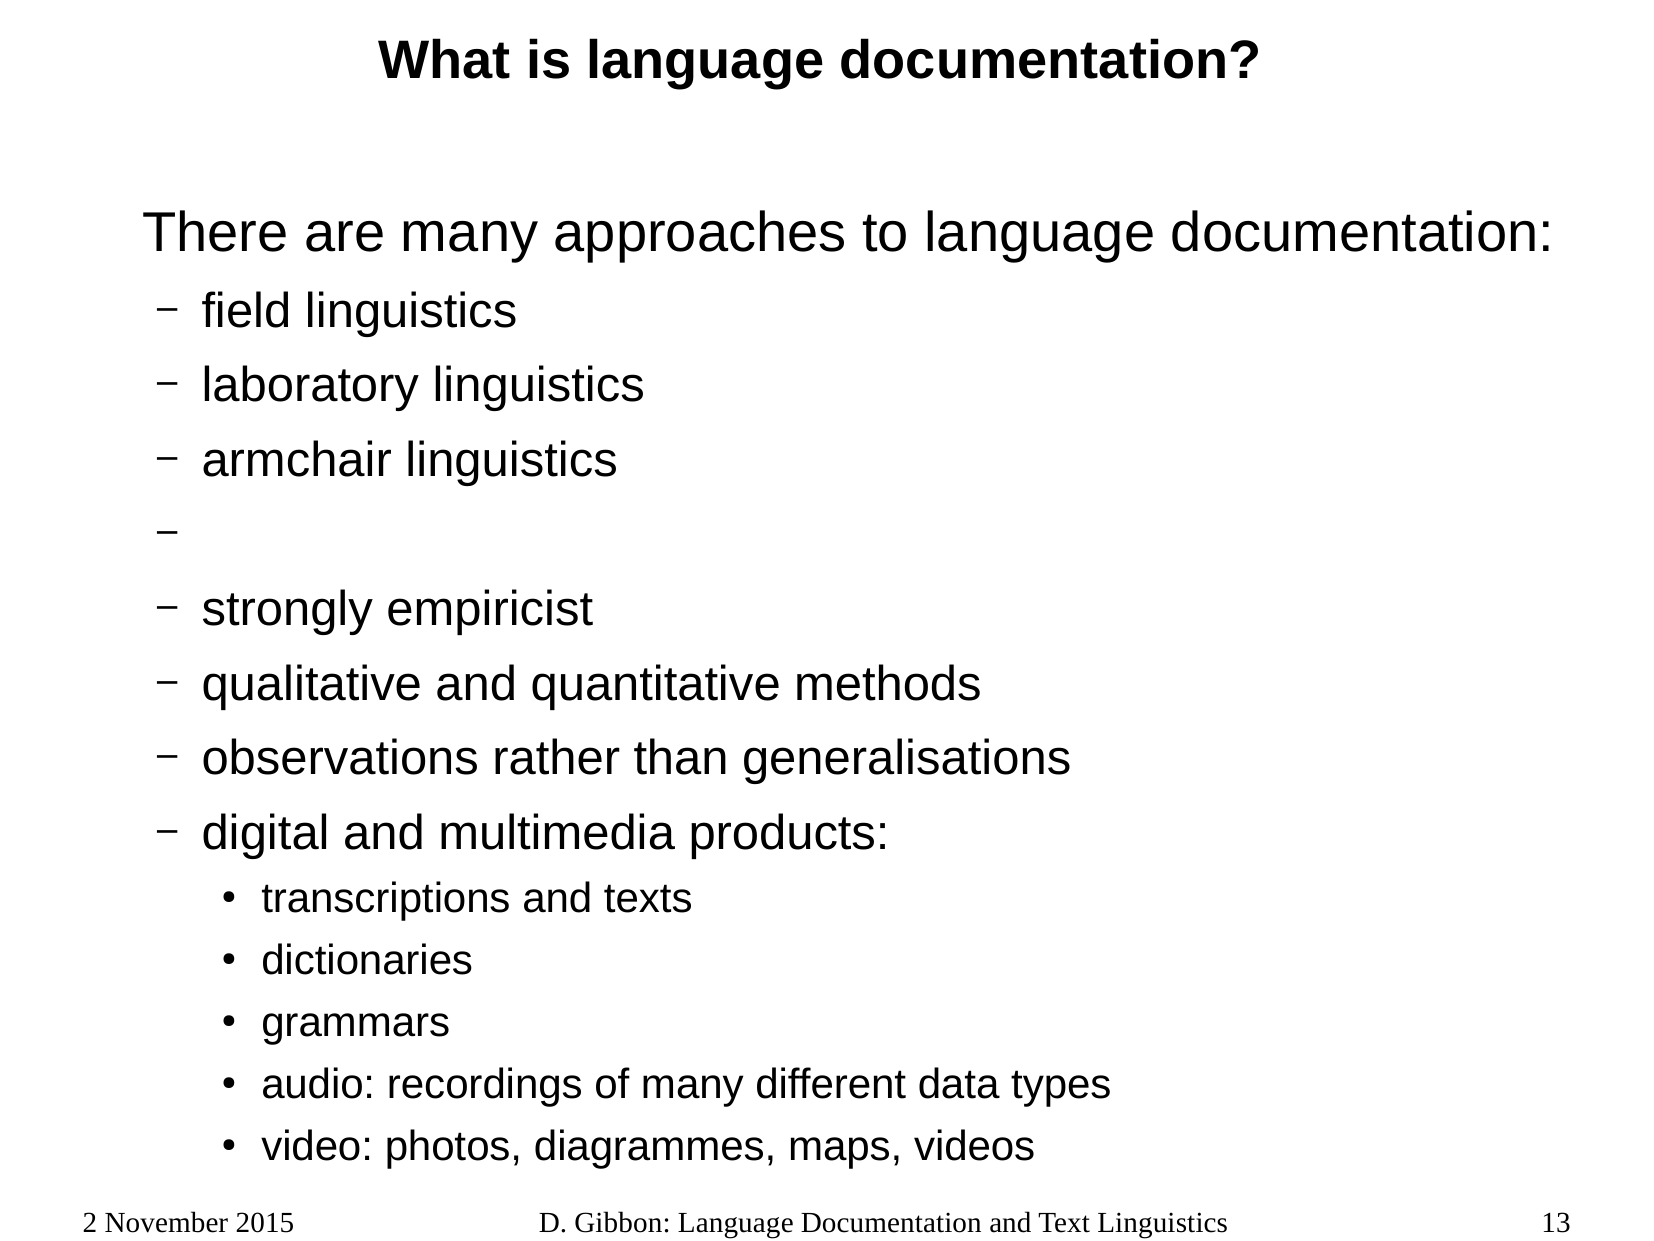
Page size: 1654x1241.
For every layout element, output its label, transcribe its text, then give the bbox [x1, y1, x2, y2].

list There are many approaches to language documentation: field linguistics laboratory linguistics armchair linguistics strongly empiricist qualitative and quantitative methods observations rather than generalisations digital and multimedia products: transcriptions and texts dictionaries grammars audio: recordings of many different data types video: photos, diagrammes, maps, videos [82, 200, 1619, 1182]
title What is language documentation? [11, 13, 1630, 107]
